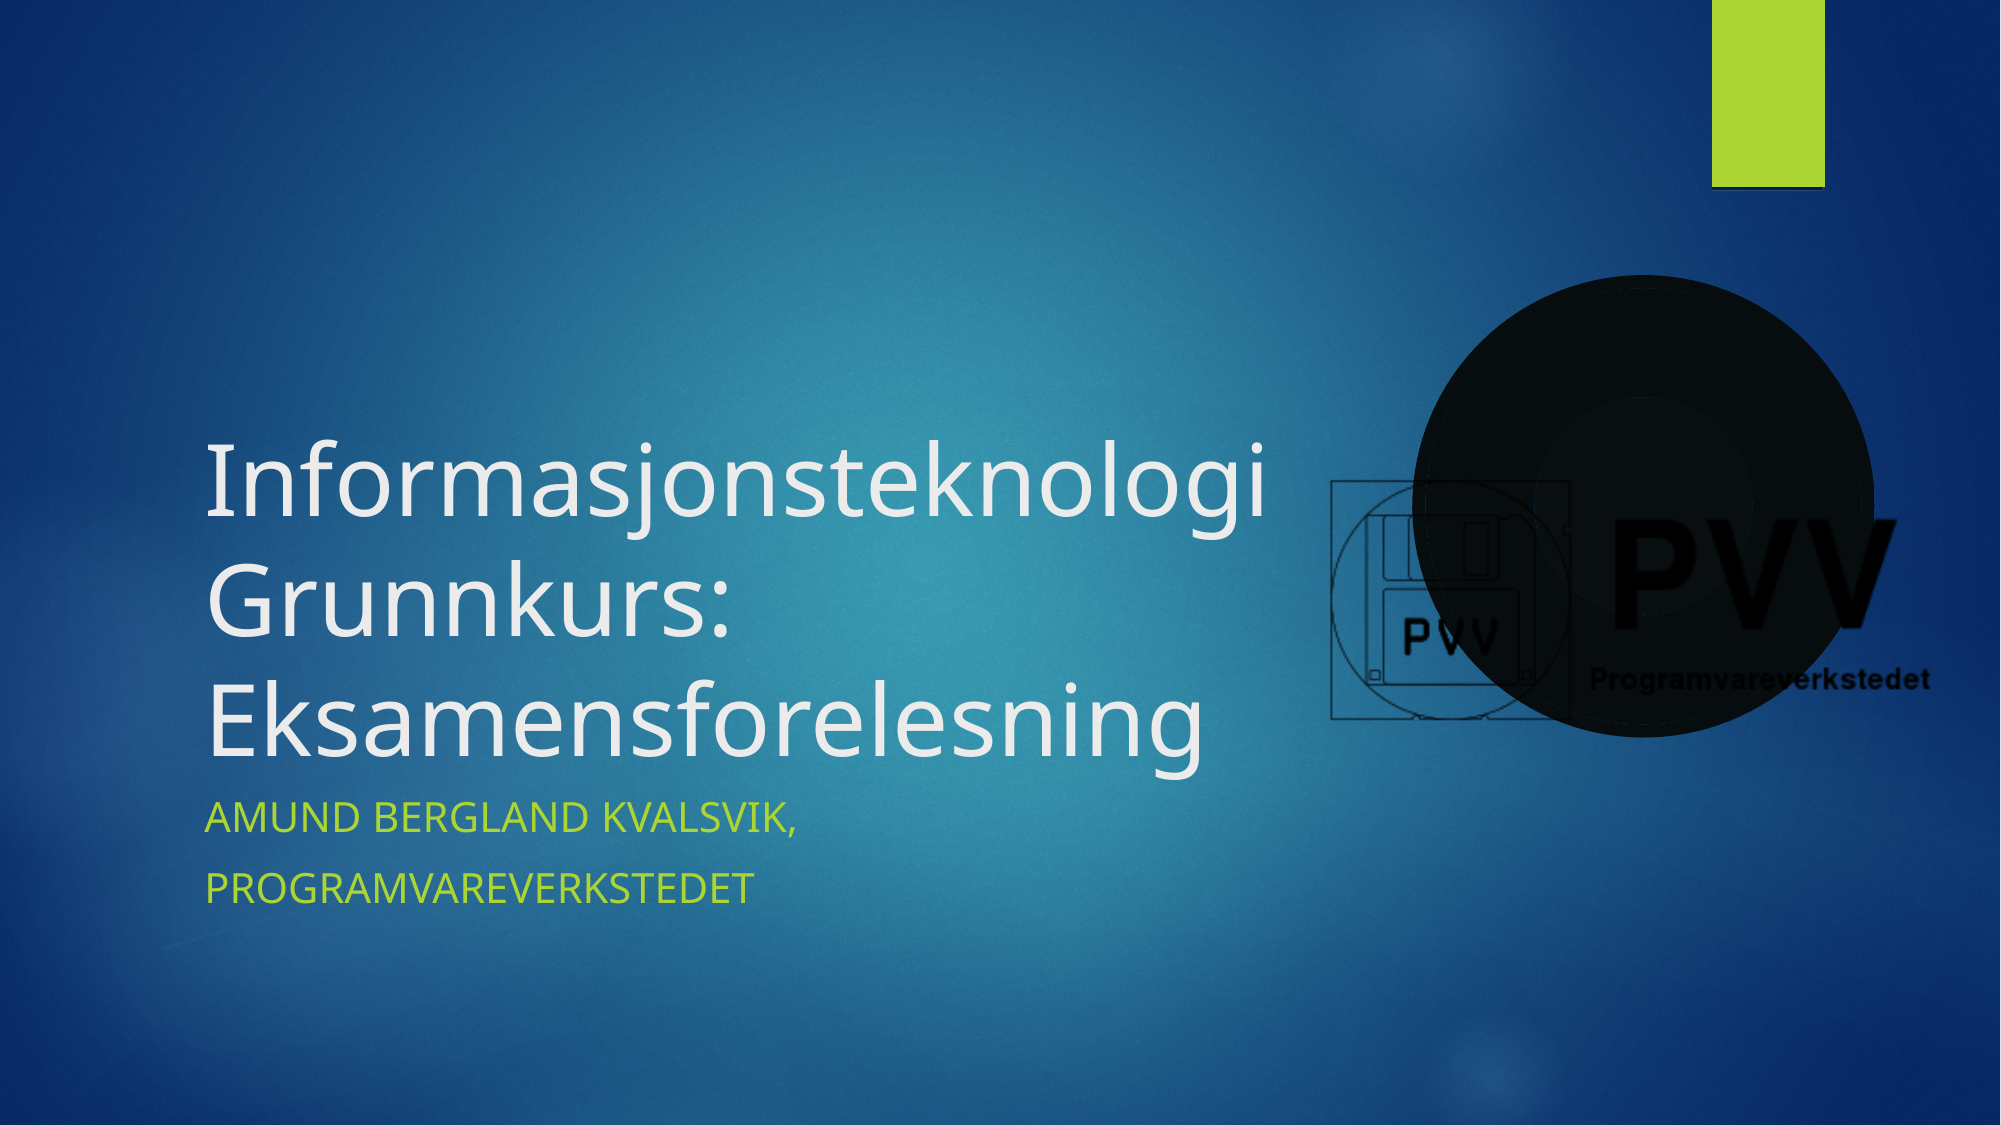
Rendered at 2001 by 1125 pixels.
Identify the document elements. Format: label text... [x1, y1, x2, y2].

title Informasjonsteknologi Grunnkurs: Eksamensforelesning [189, 237, 1638, 783]
picture [1320, 468, 1954, 733]
subtitle Amund Bergland Kvalsvik, Programvareverkstedet [189, 783, 1638, 926]
